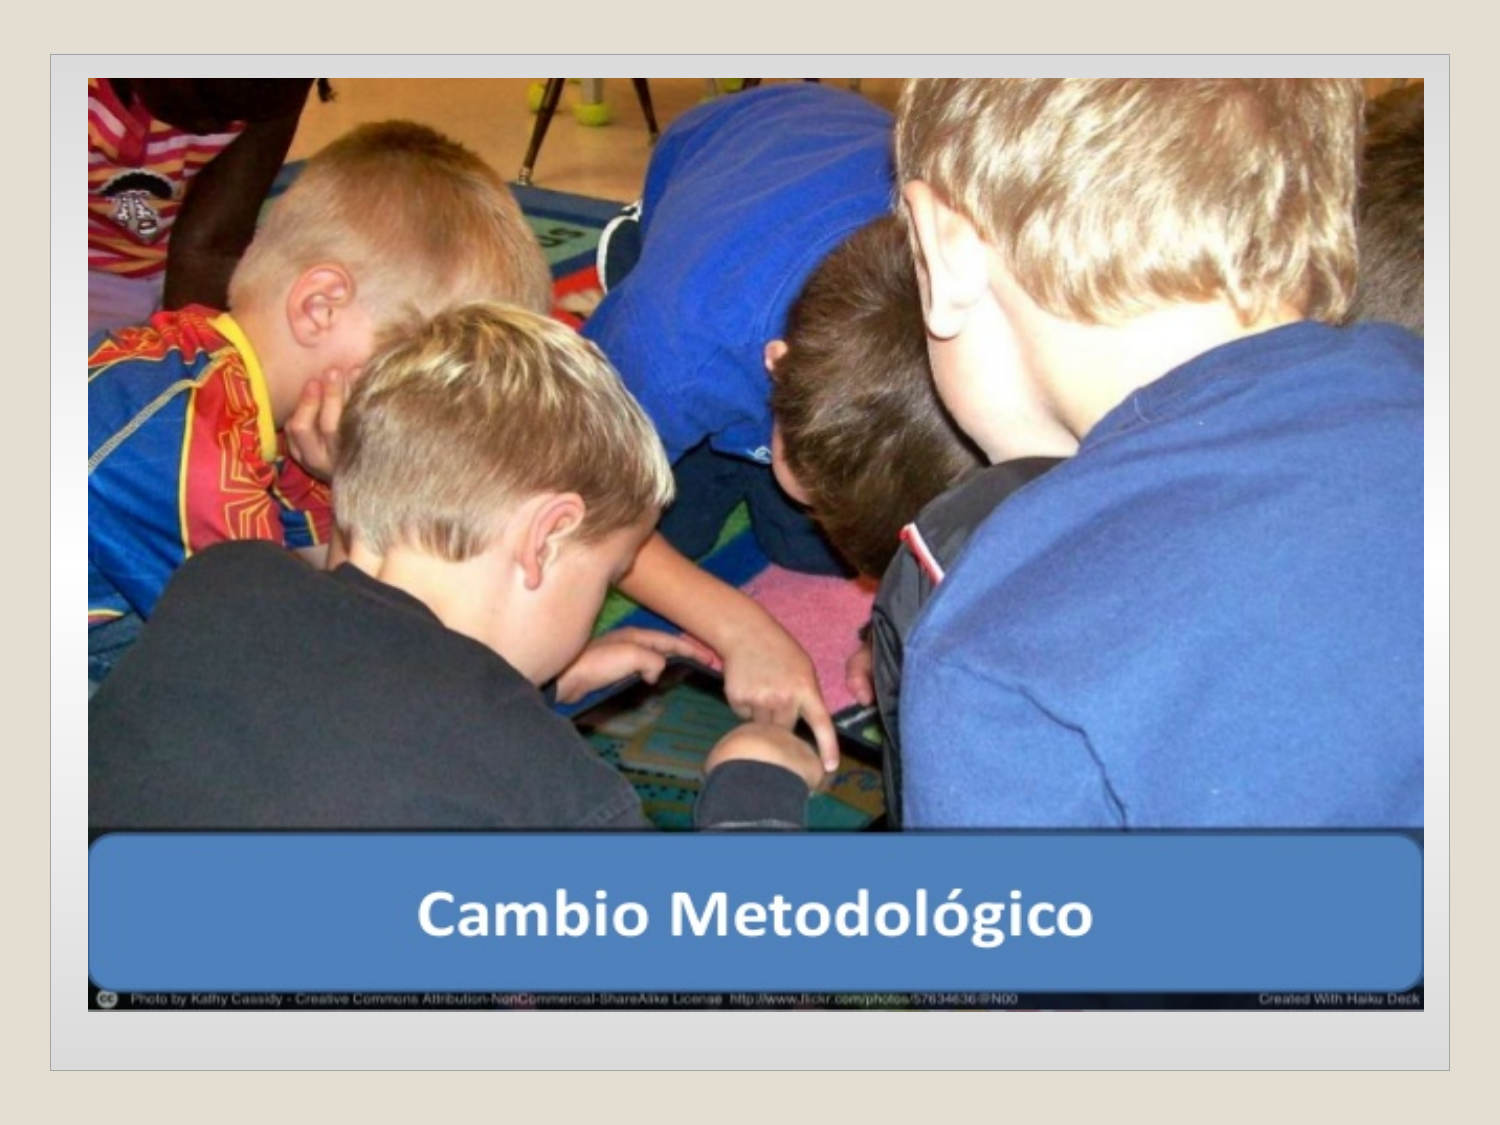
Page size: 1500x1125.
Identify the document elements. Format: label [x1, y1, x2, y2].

picture [88, 78, 1424, 1012]
